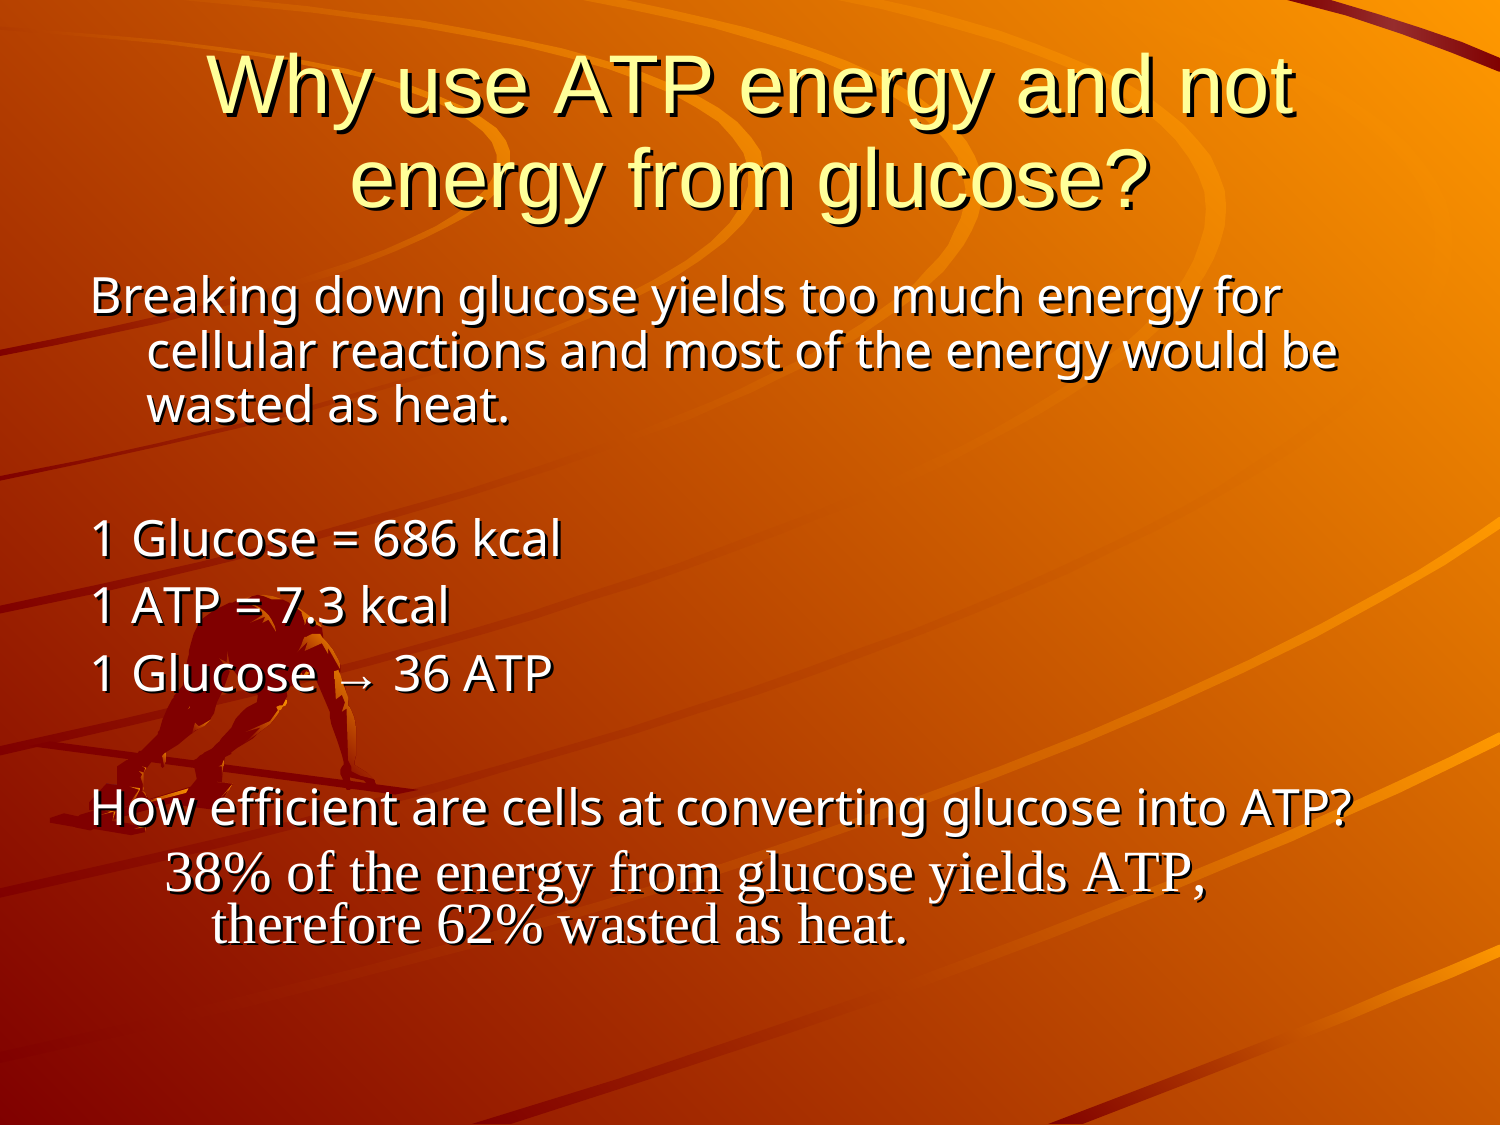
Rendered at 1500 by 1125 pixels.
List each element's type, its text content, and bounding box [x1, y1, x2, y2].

title Why use ATP energy and not energy from glucose? [75, 10, 1426, 233]
list Breaking down glucose yields too much energy for cellular reactions and most of the energy would be wasted as heat. 1 Glucose = 686 kcal 1 ATP = 7.3 kcal 1 Glucose → 36 ATP How efficient are cells at converting glucose into ATP? 38% of the energy from glucose yields ATP, therefore 62% wasted as heat. [75, 262, 1426, 1006]
